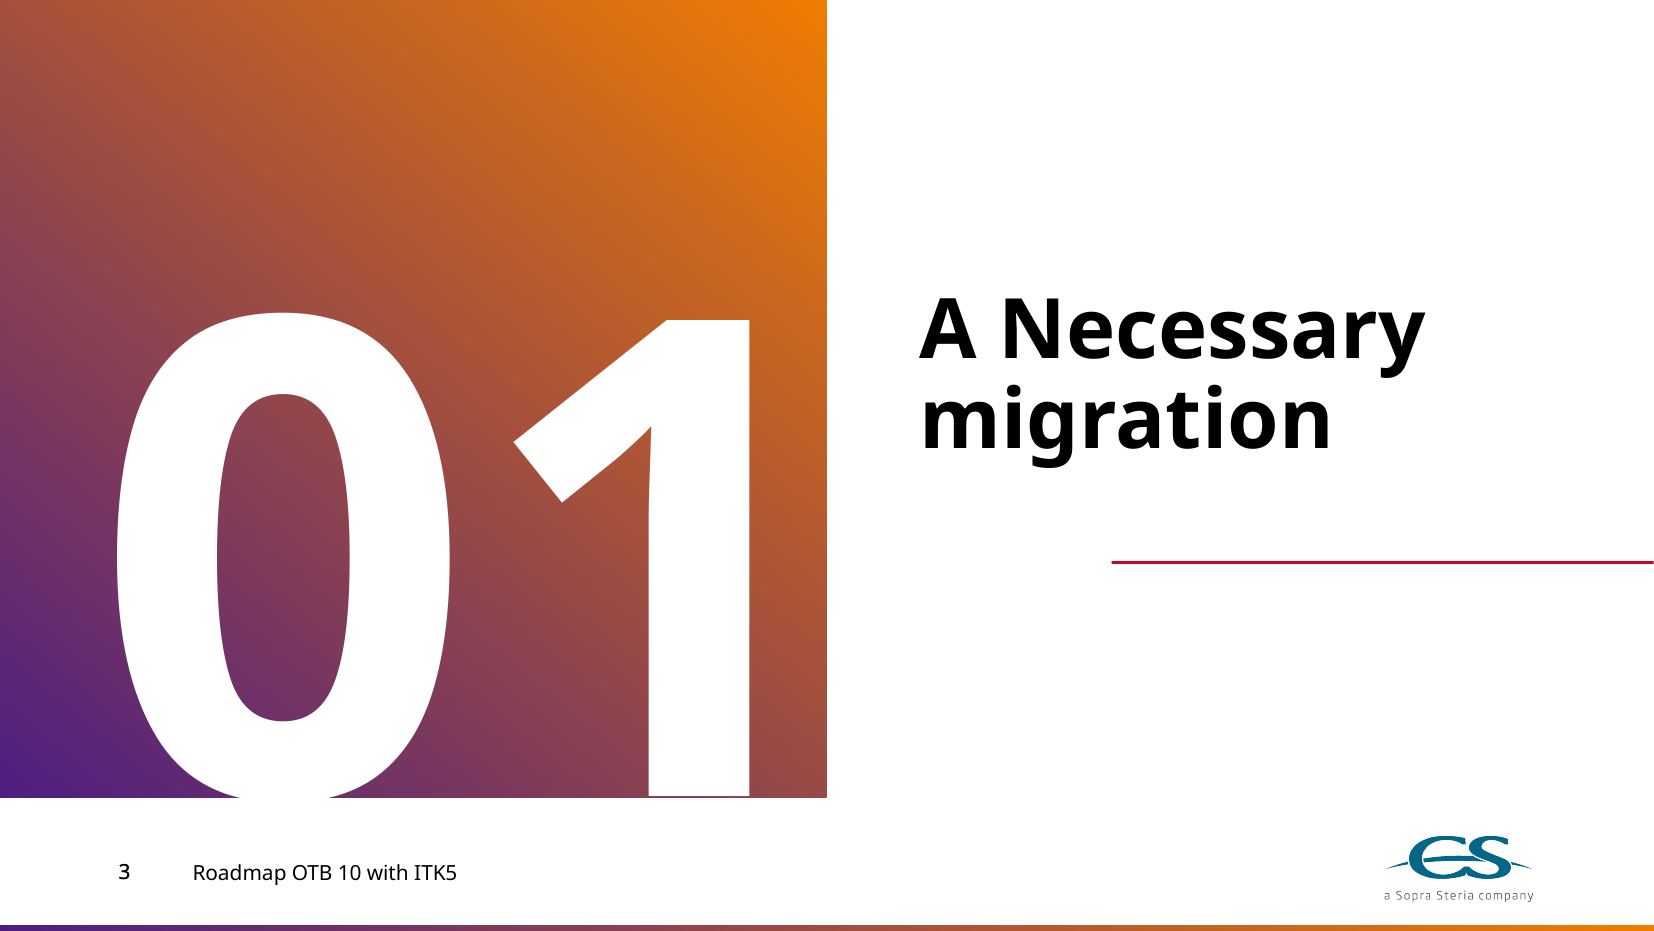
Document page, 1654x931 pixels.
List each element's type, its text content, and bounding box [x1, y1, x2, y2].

list 01 [0, 129, 857, 798]
footer Roadmap OTB 10 with ITK5 [192, 862, 667, 883]
picture [1363, 814, 1555, 921]
list A Necessary migration [919, 286, 1555, 446]
